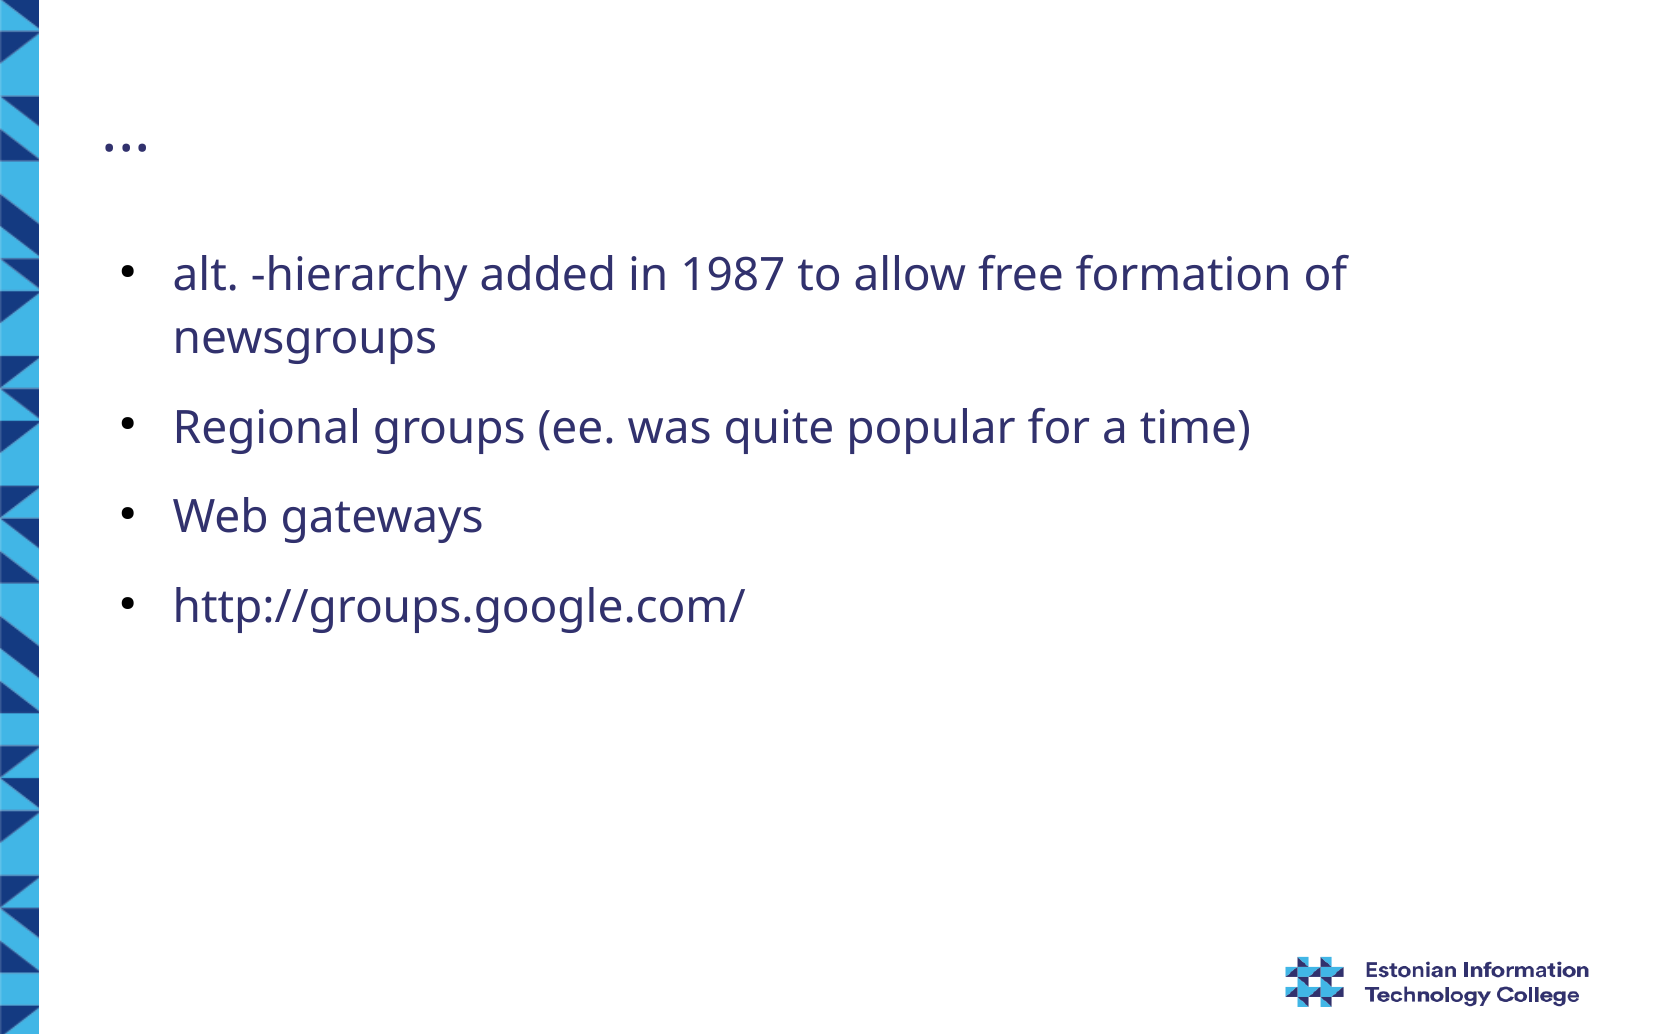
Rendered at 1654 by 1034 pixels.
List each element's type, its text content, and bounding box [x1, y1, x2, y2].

list alt. -hierarchy added in 1987 to allow free formation of newsgroups Regional groups (ee. was quite popular for a time) Web gateways http://groups.google.com/ [101, 241, 1591, 924]
title ... [101, 41, 1224, 214]
